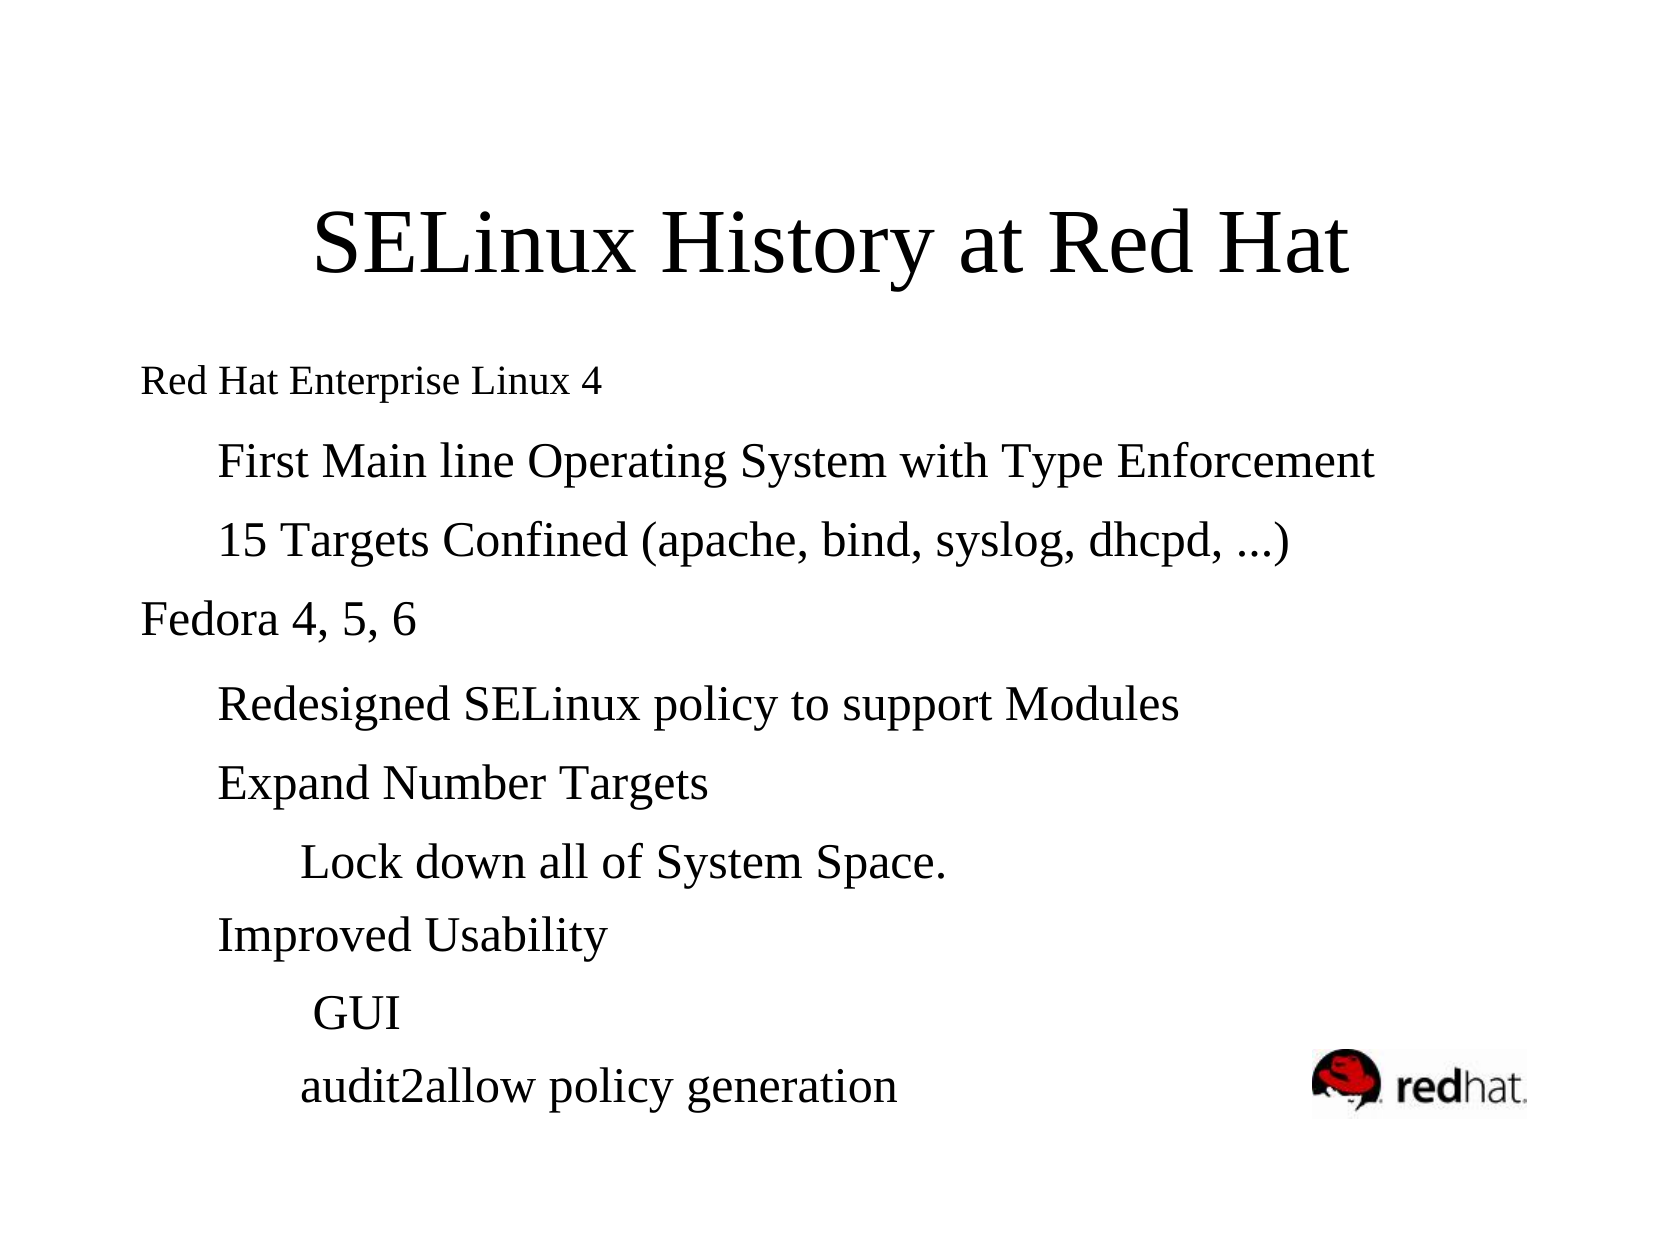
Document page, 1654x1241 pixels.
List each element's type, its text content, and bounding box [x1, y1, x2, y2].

list Red Hat Enterprise Linux 4 First Main line Operating System with Type Enforcement 15 Targets Confined (apache, bind, syslog, dhcpd, ...) Fedora 4, 5, 6 Redesigned SELinux policy to support Modules Expand Number Targets Lock down all of System Space. Improved Usability GUI audit2allow policy generation [122, 357, 1535, 1135]
title SELinux History at Red Hat [125, 190, 1538, 293]
